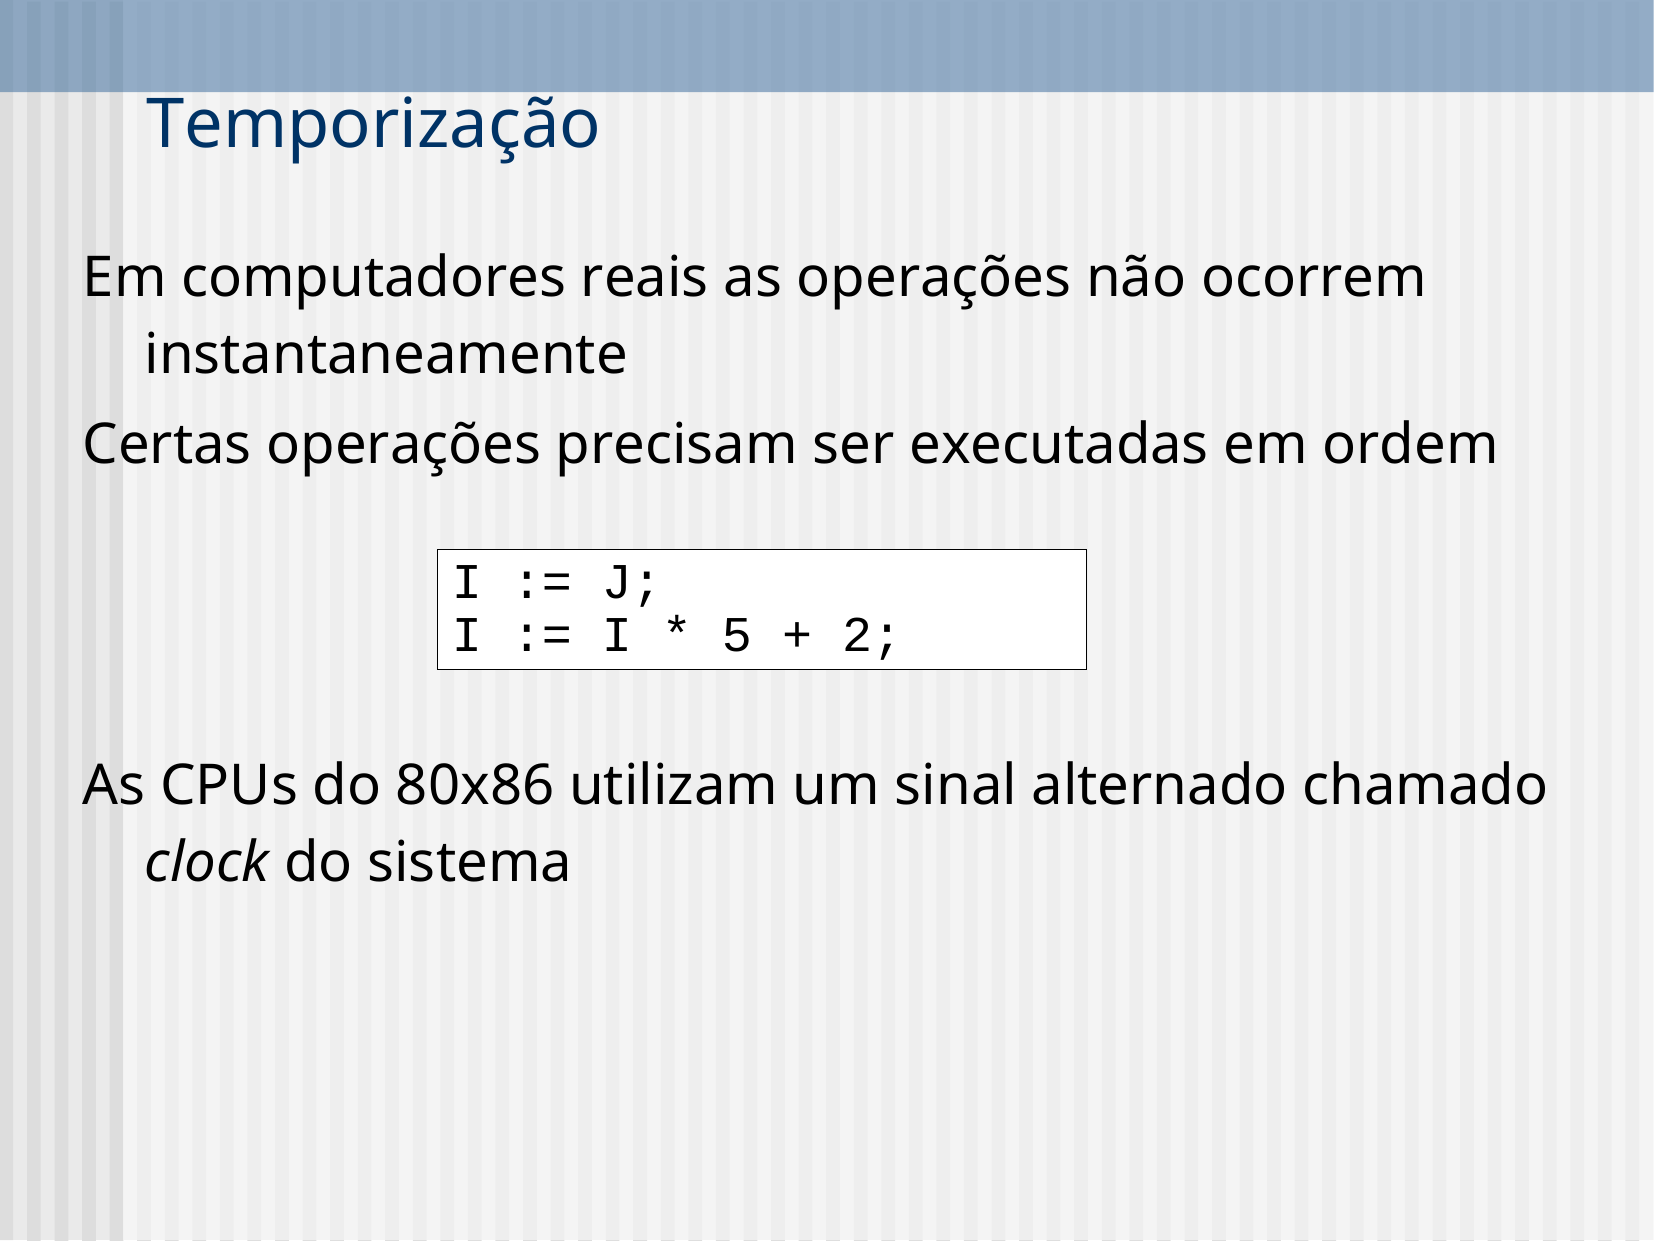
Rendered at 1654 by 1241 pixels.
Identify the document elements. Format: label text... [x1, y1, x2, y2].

title Temporização [146, 36, 1536, 204]
text_box I := J; I := I * 5 + 2; [437, 549, 1087, 668]
list Em computadores reais as operações não ocorrem instantaneamente Certas operações precisam ser executadas em ordem [82, 236, 1571, 532]
list As CPUs do 80x86 utilizam um sinal alternado chamado clock do sistema [82, 744, 1571, 910]
